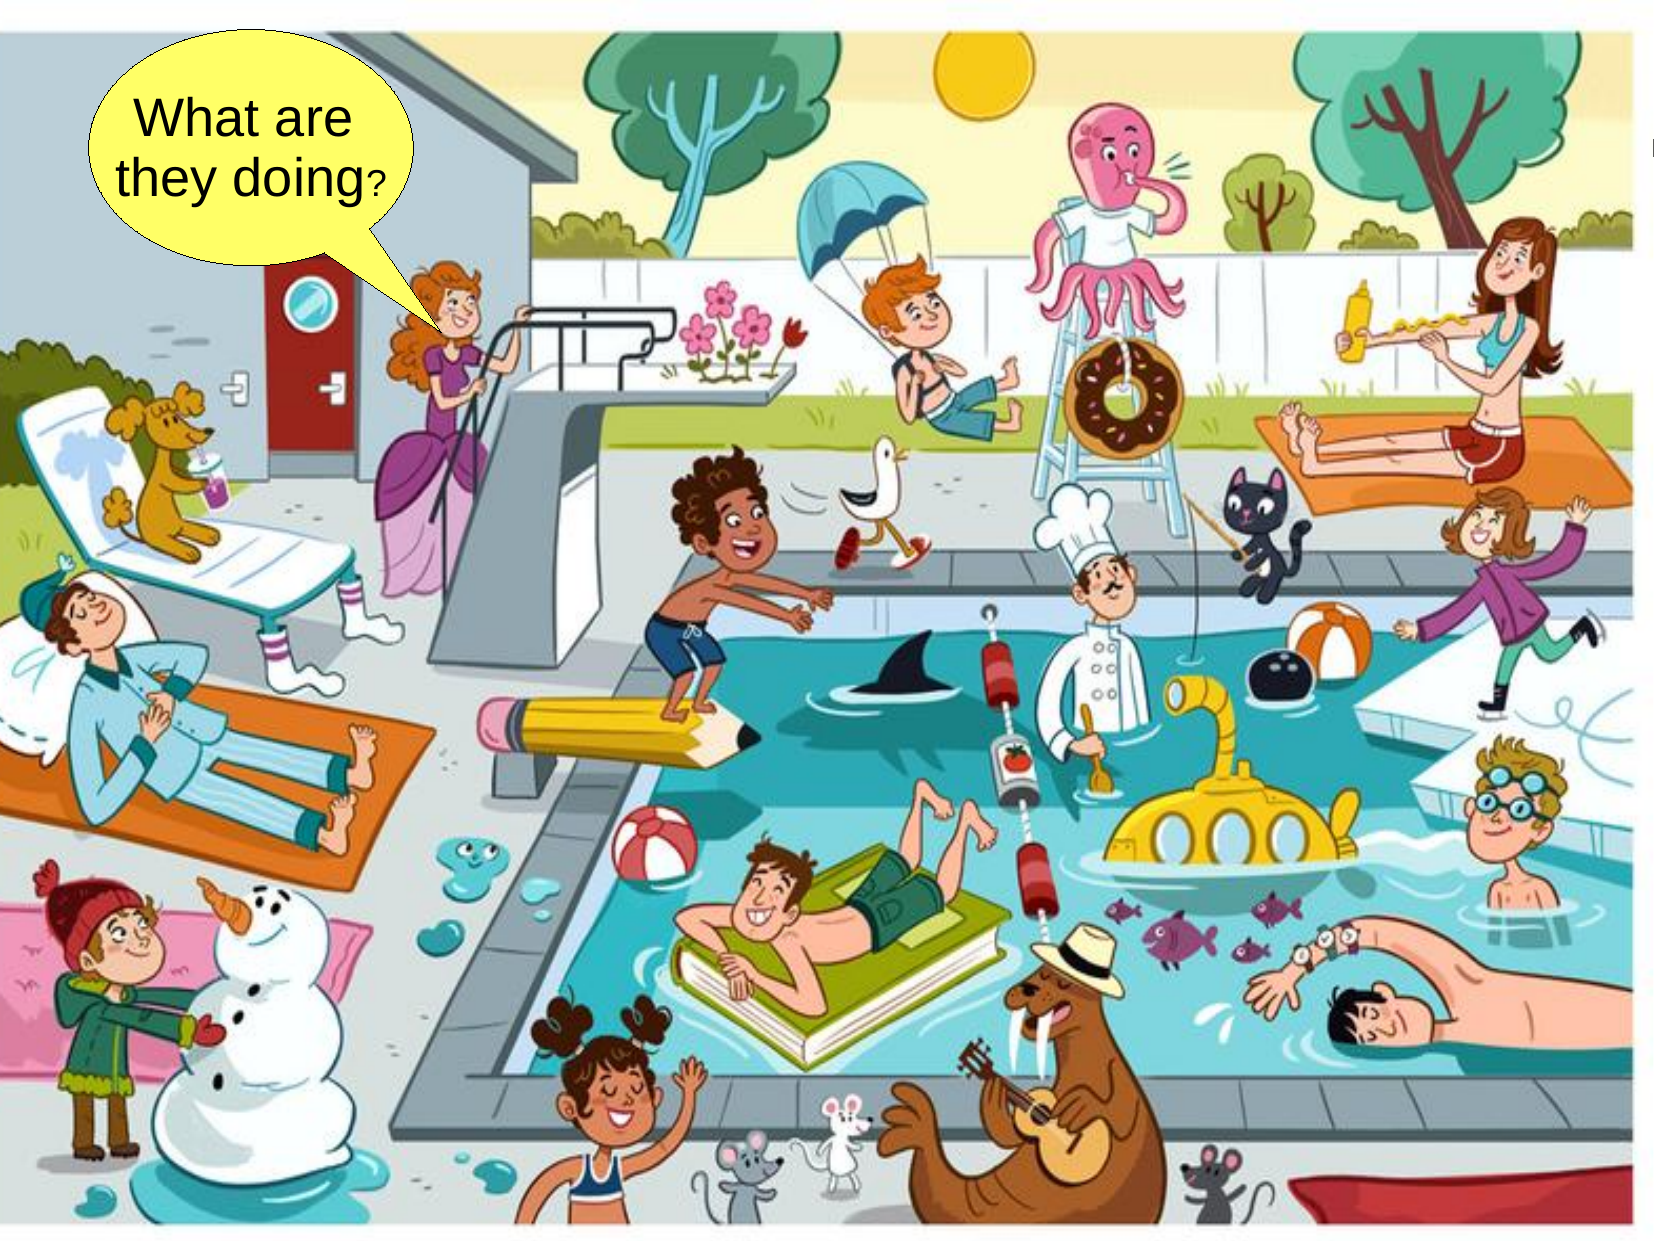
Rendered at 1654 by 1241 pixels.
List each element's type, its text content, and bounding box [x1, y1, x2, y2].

picture [0, 0, 1654, 1241]
text_box What are they doing? [88, 29, 442, 333]
